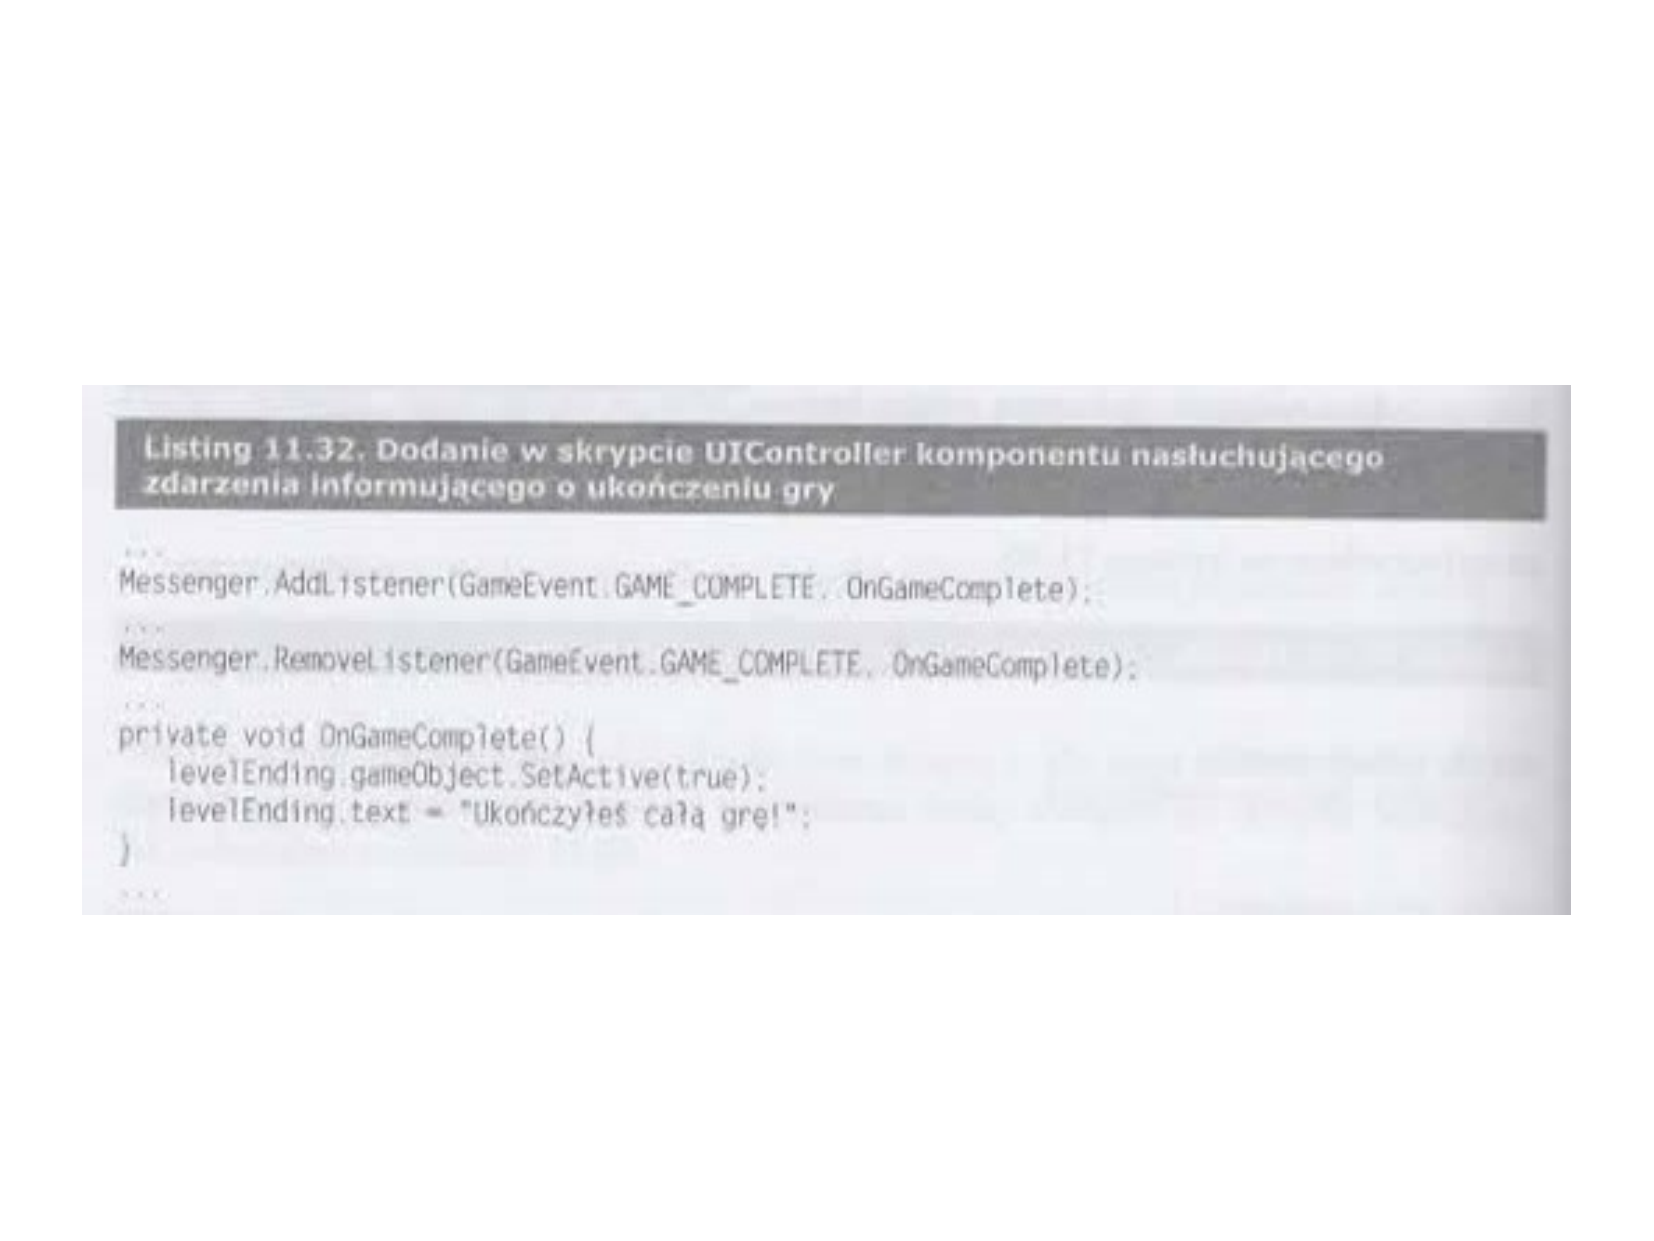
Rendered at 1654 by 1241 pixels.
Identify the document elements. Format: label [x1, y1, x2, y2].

picture [82, 385, 1571, 915]
